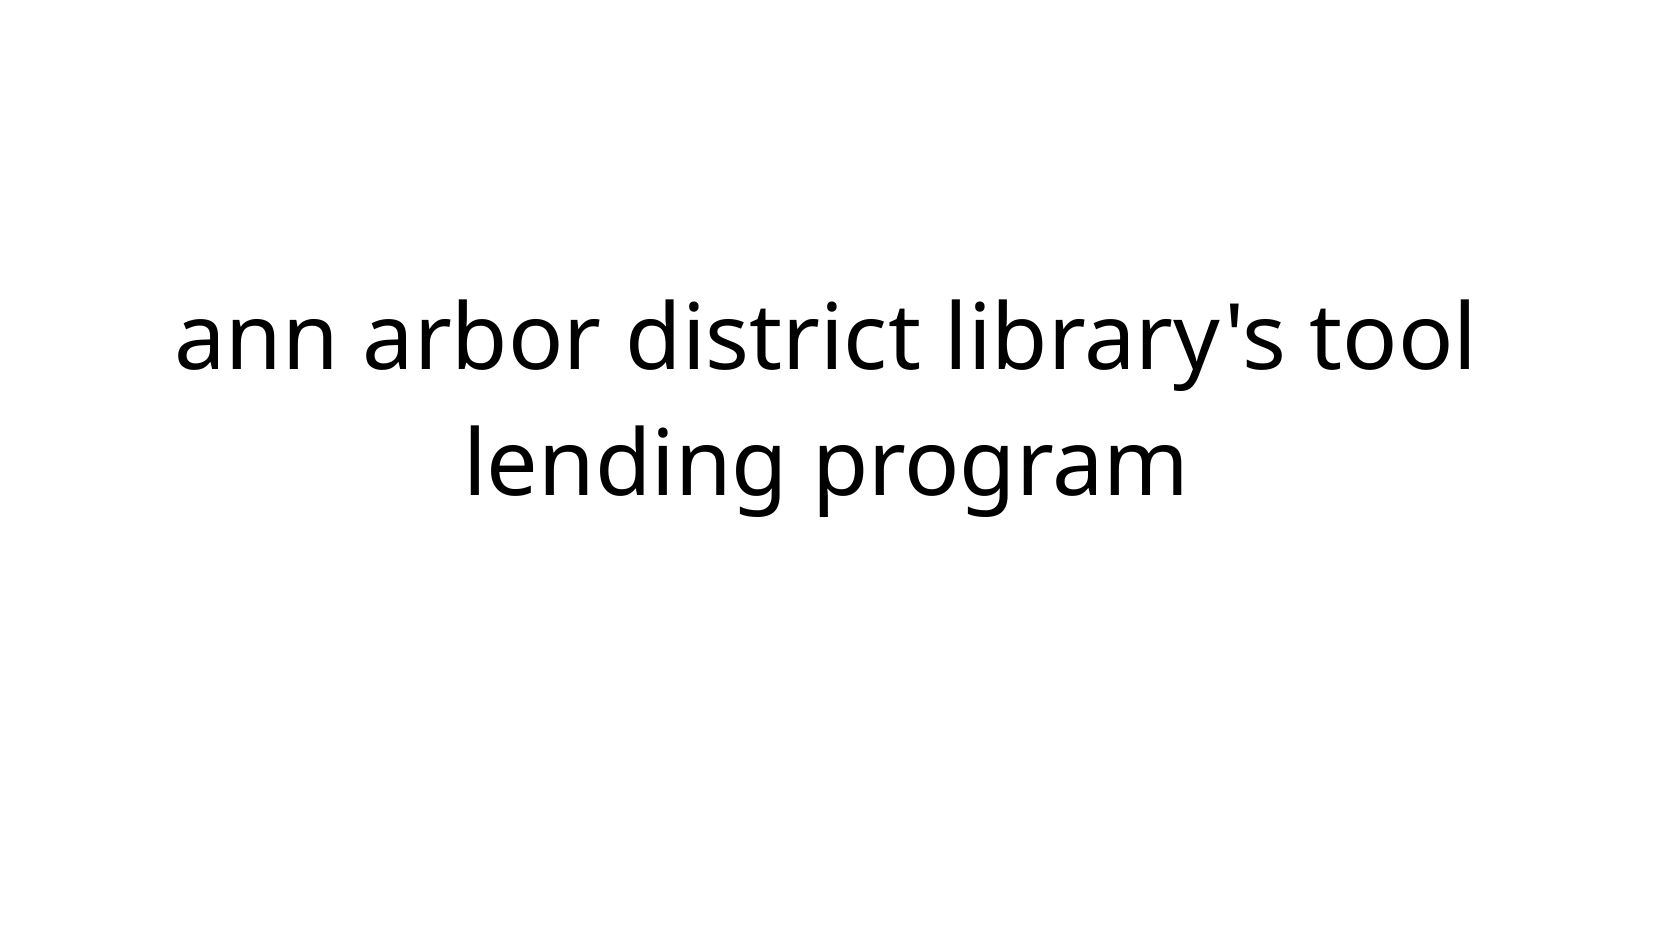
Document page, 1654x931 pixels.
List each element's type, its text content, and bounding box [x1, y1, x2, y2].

subtitle ann arbor district library's tool lending program [82, 37, 1571, 931]
